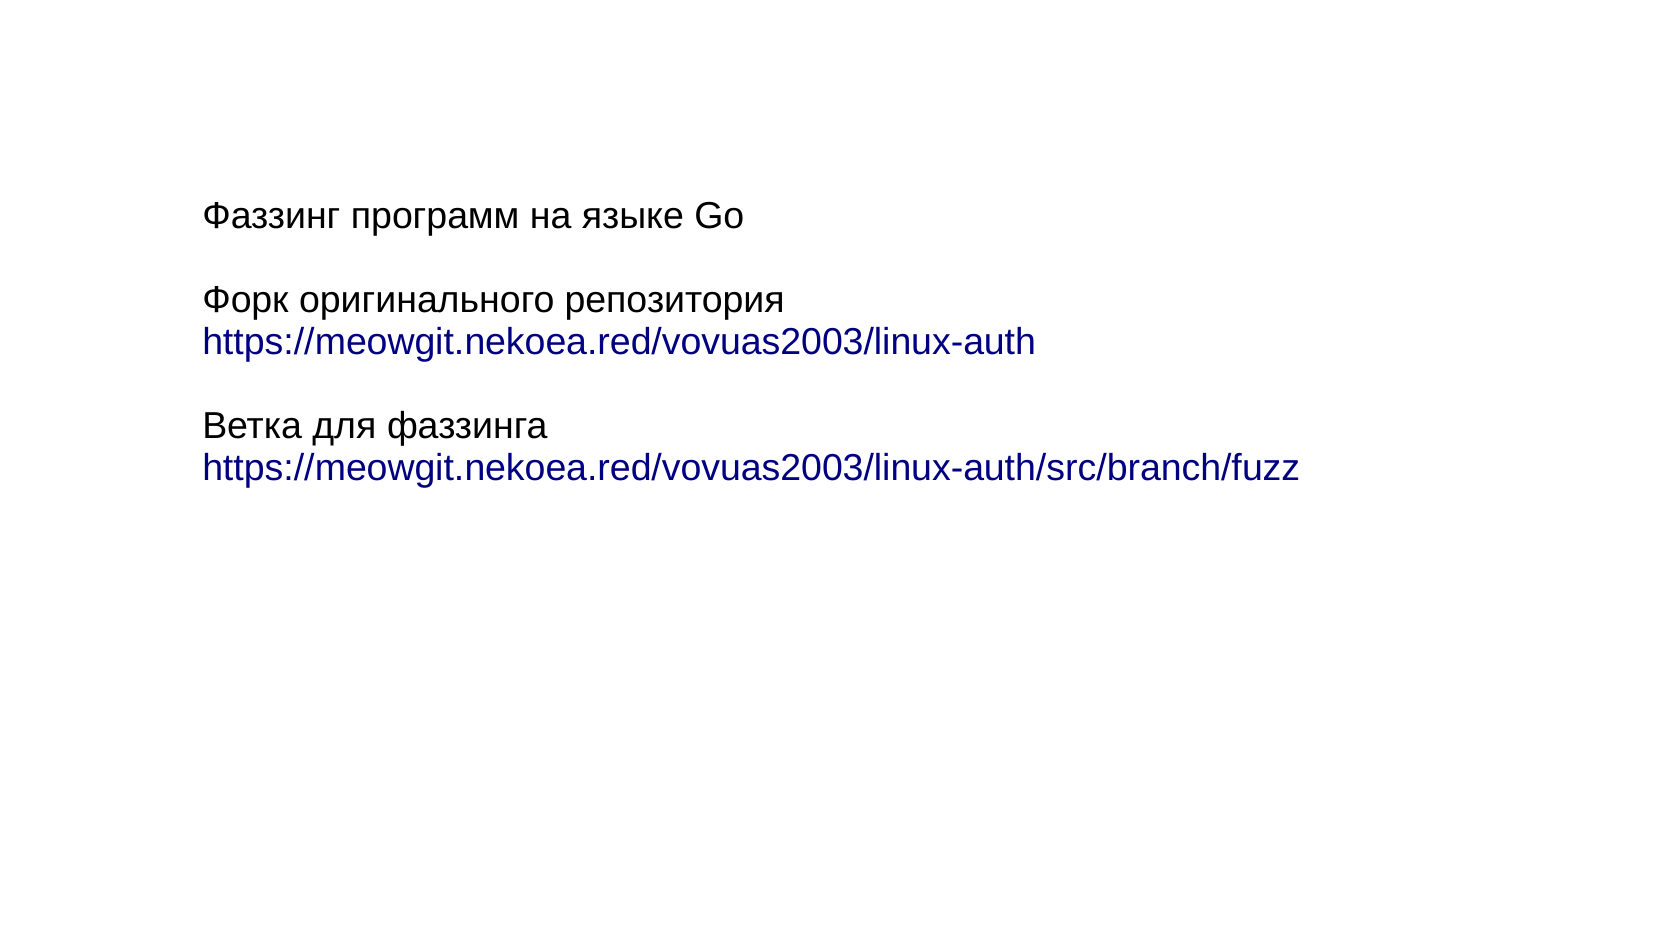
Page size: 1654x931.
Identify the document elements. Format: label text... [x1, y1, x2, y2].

text_box Фаззинг программ на языке Go Форк оригинального репозитория https://meowgit.nekoea.red/vovuas2003/linux-auth Ветка для фаззинга https://meowgit.nekoea.red/vovuas2003/linux-auth/src/branch/fuzz [187, 187, 1463, 749]
